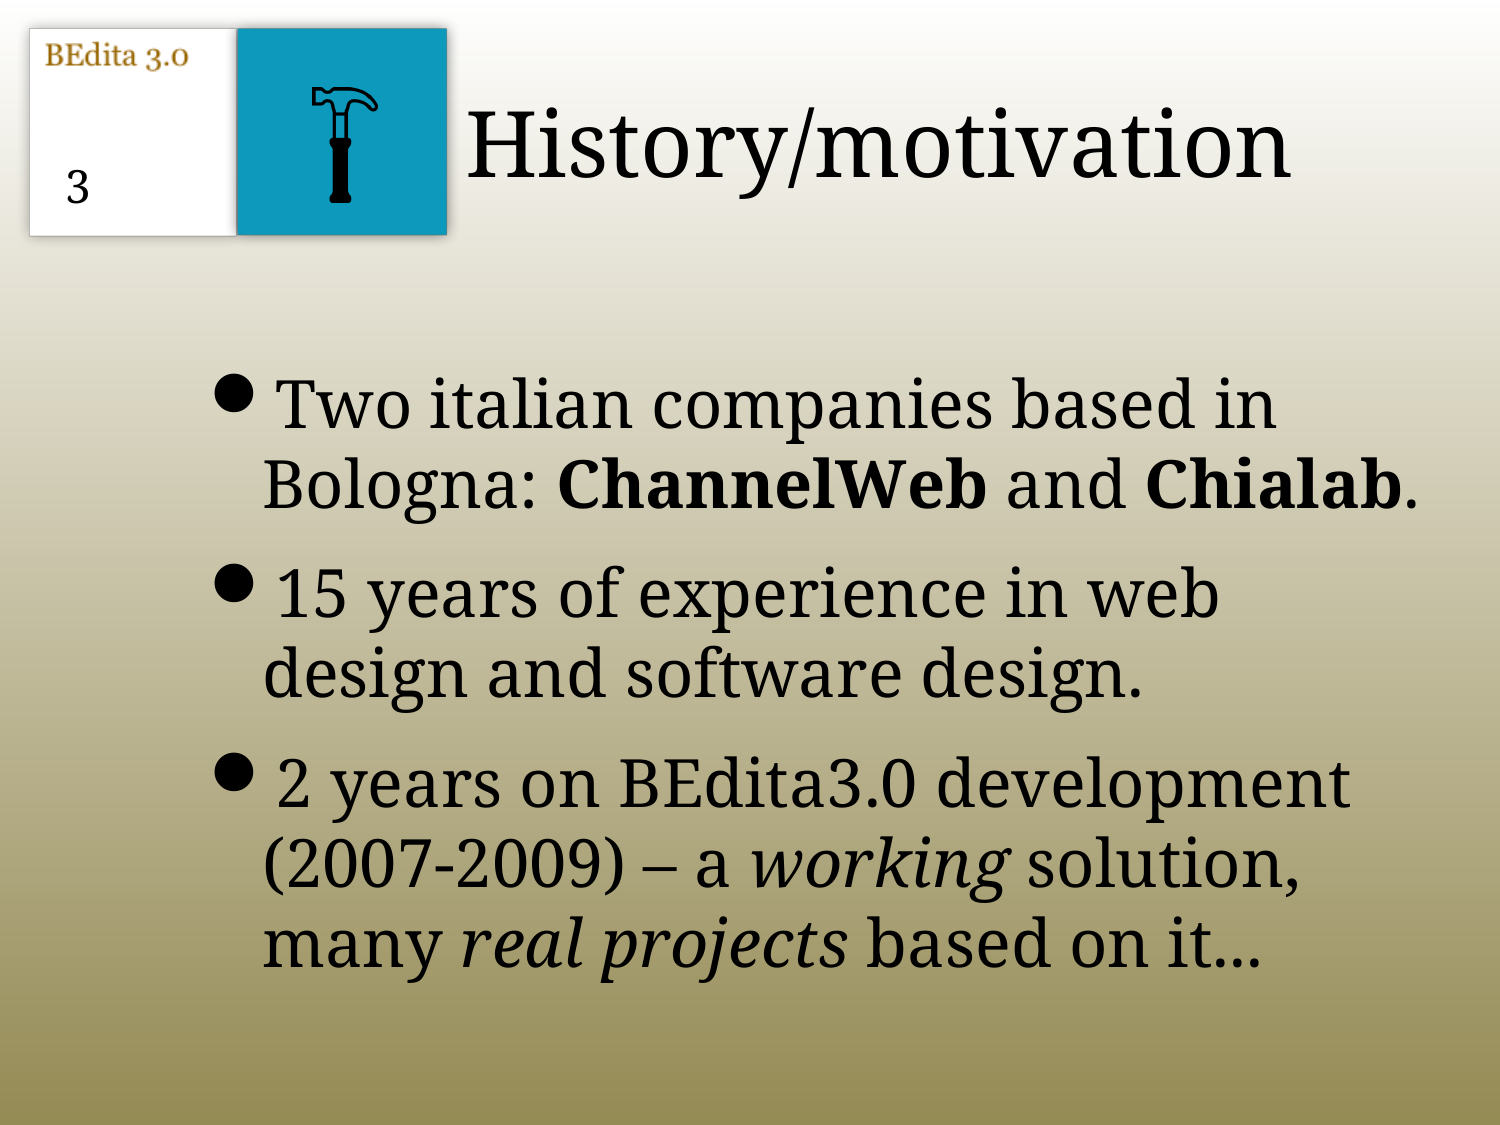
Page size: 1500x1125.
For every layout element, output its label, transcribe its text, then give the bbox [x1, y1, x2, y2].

text_box <numero> [37, 147, 119, 207]
text_box History/motivation [462, 47, 1387, 235]
picture [0, 0, 462, 266]
text_box Two italian companies based in Bologna: ChannelWeb and Chialab. 15 years of experience in web design and software design. 2 years on BEdita3.0 development (2007-2009) – a working solution, many real projects based on it... [177, 354, 1447, 1004]
